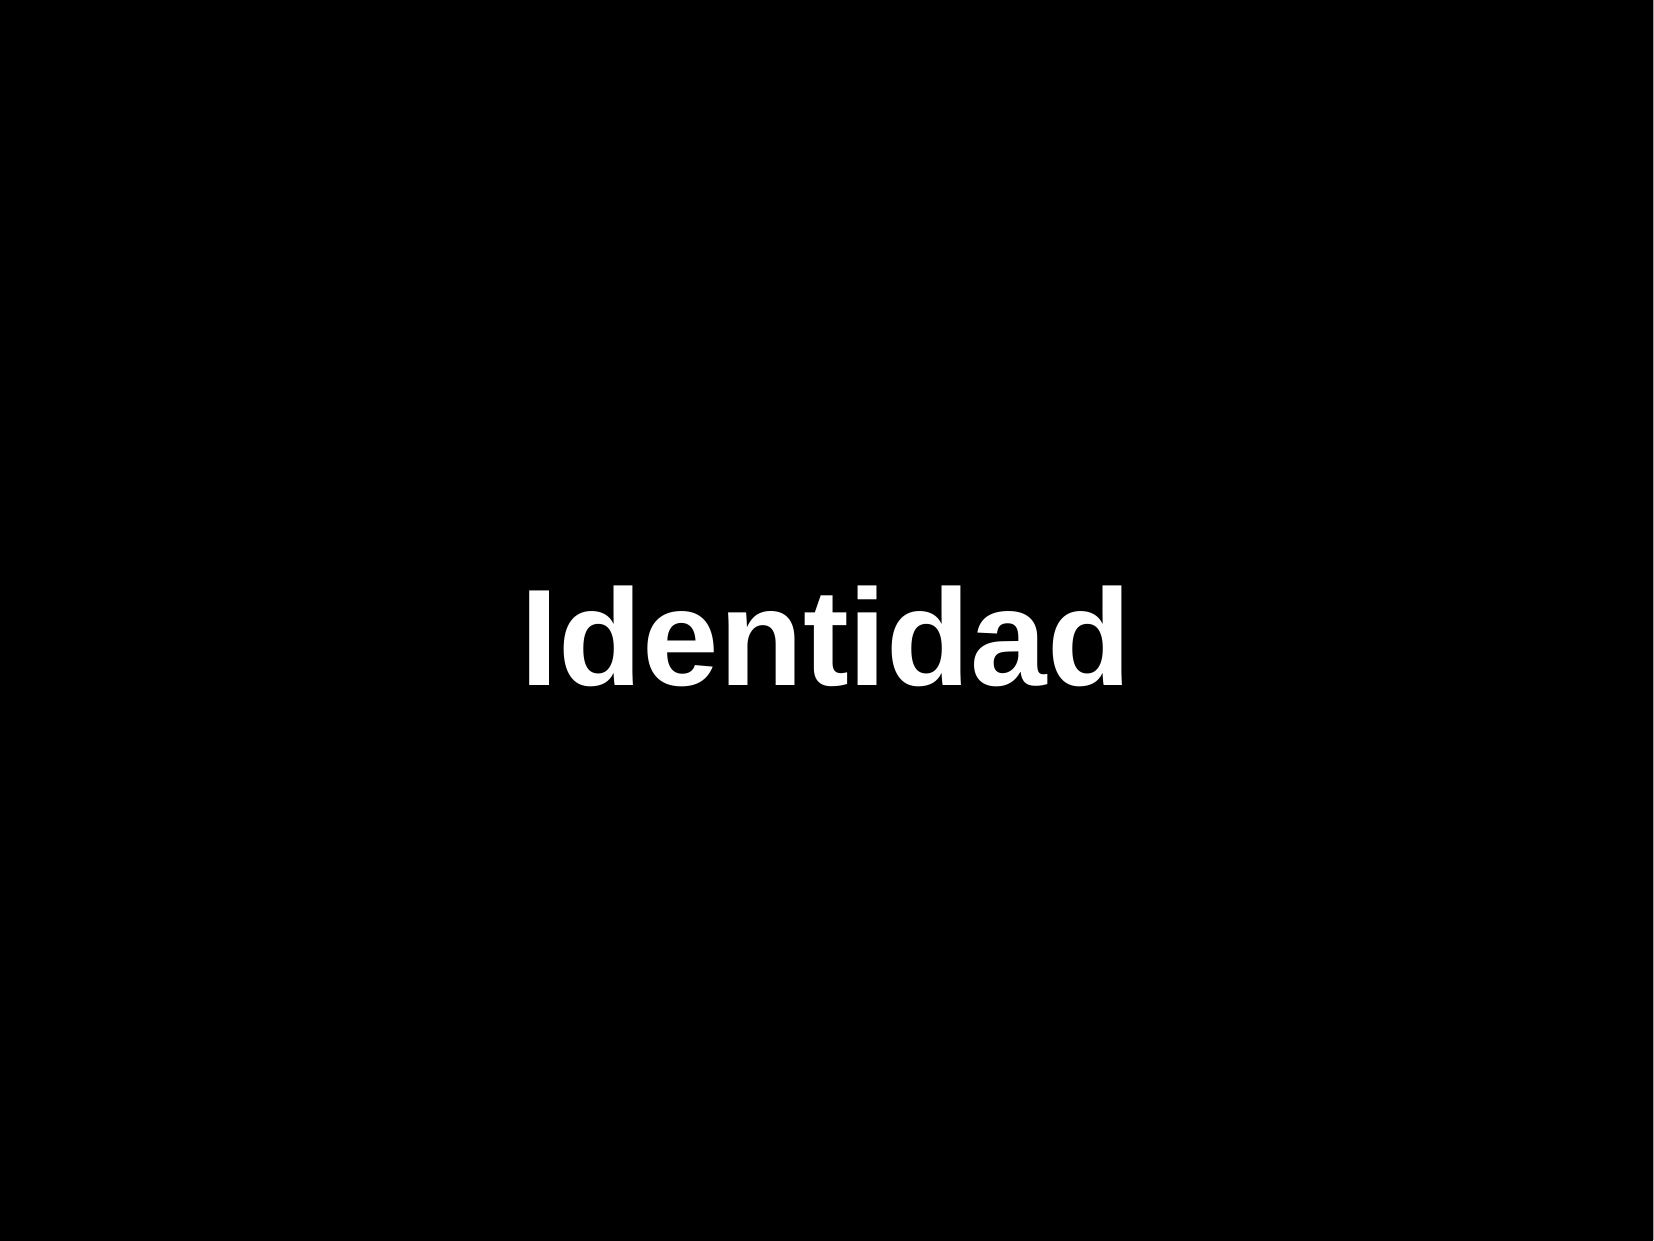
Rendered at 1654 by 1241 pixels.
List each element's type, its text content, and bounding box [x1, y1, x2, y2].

text_box Identidad [520, 561, 1132, 723]
text_box [0, 0, 1653, 1241]
